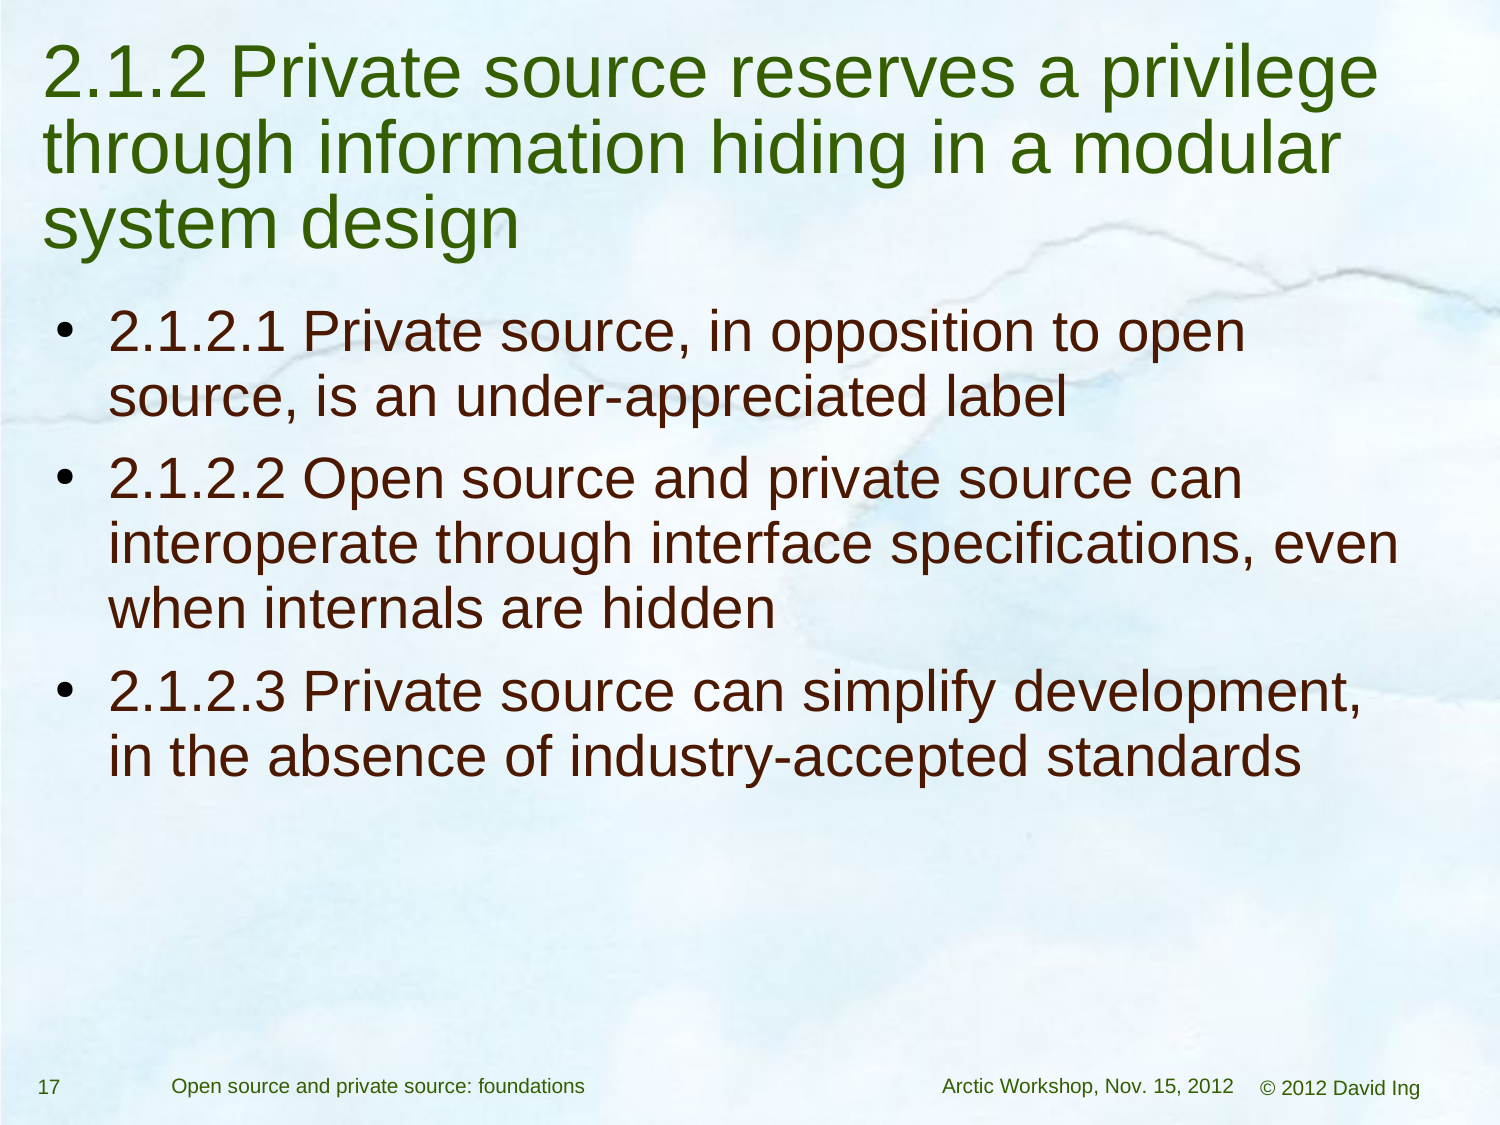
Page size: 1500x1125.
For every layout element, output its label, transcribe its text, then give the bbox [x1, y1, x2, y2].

picture [0, 0, 1500, 1125]
title 2.1.2 Private source reserves a privilege through information hiding in a modular system design [37, 37, 1463, 273]
text_box 2.1.2.1 Private source, in opposition to open source, is an under-appreciated label 2.1.2.2 Open source and private source can interoperate through interface specifications, even when internals are hidden 2.1.2.3 Private source can simplify development, in the absence of industry-accepted standards [37, 290, 1425, 1023]
